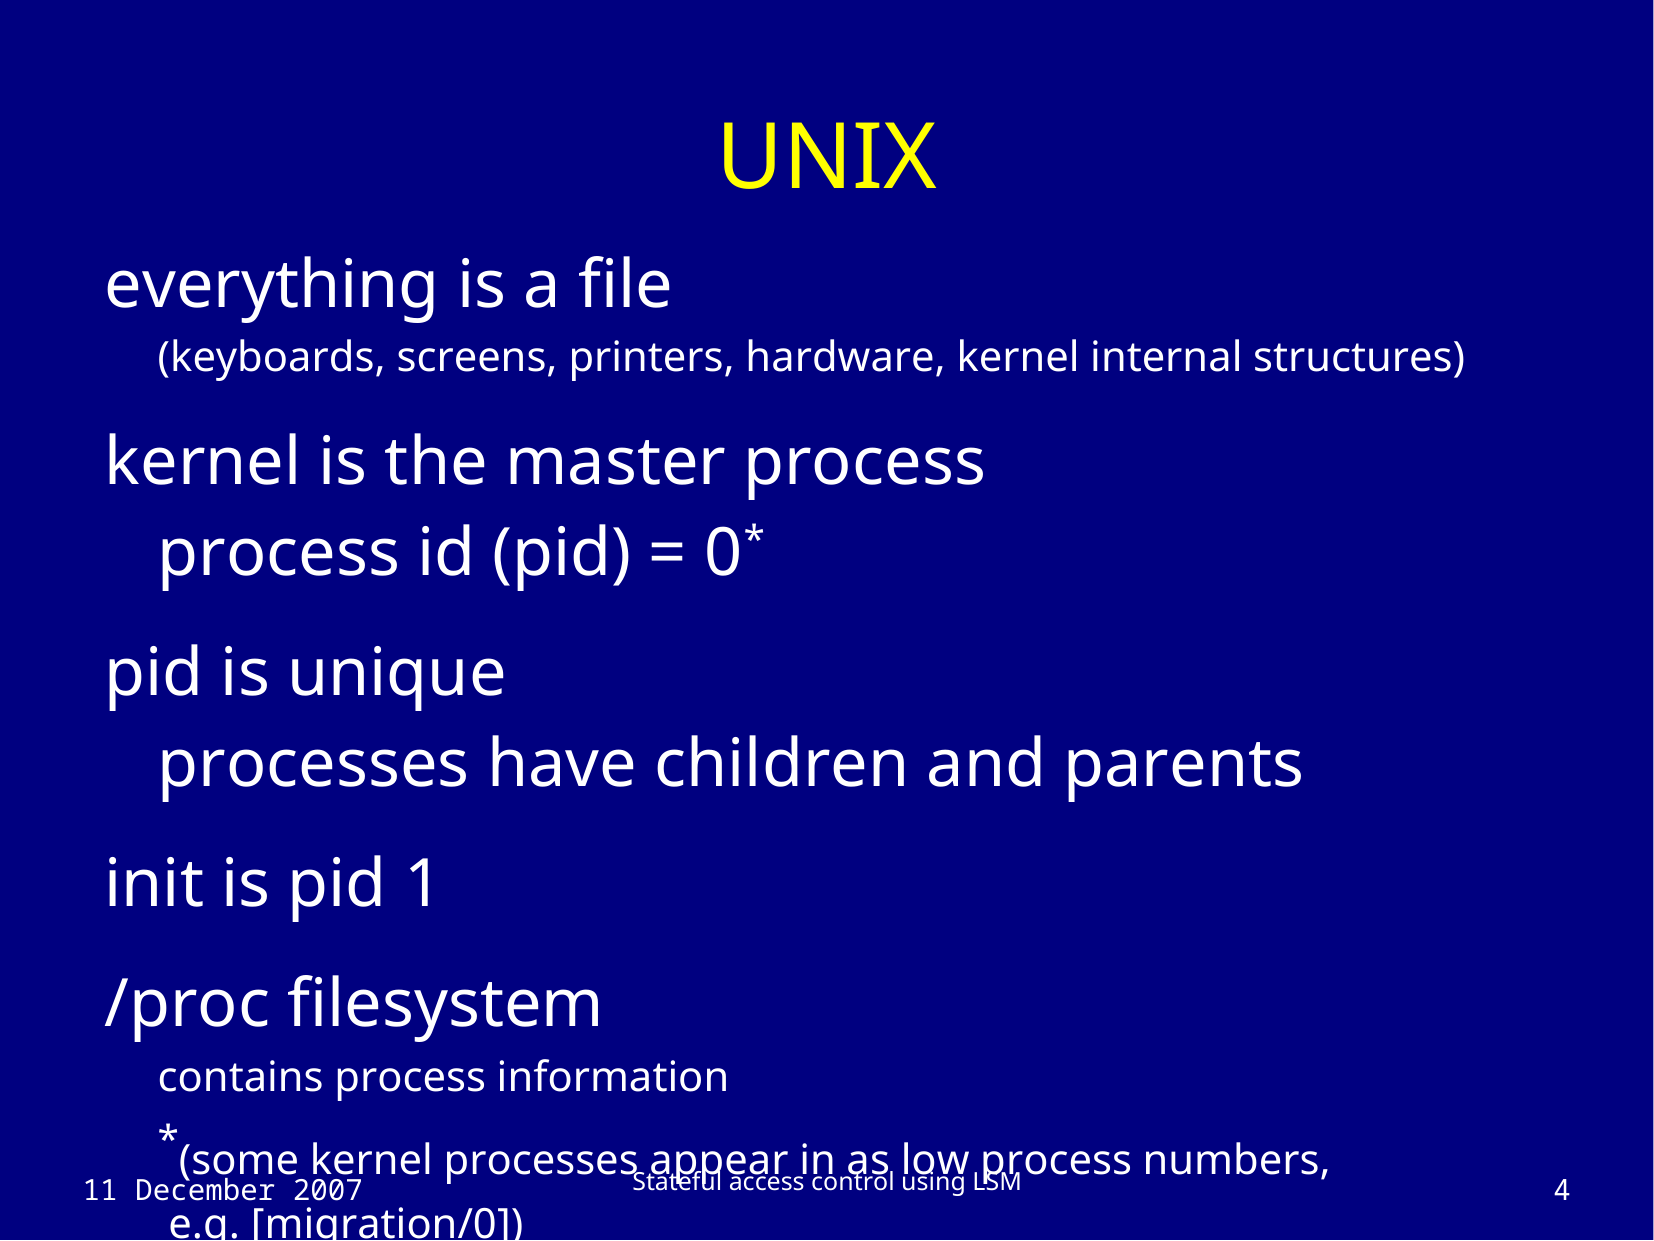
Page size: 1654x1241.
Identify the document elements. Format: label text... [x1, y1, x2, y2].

title UNIX [82, 49, 1571, 257]
list everything is a file (keyboards, screens, printers, hardware, kernel internal structures) kernel is the master process process id (pid) = 0* pid is unique processes have children and parents init is pid 1 /proc filesystem contains process information *(some kernel processes appear in as low process numbers, e.g. [migration/0]) [86, 235, 1576, 1126]
